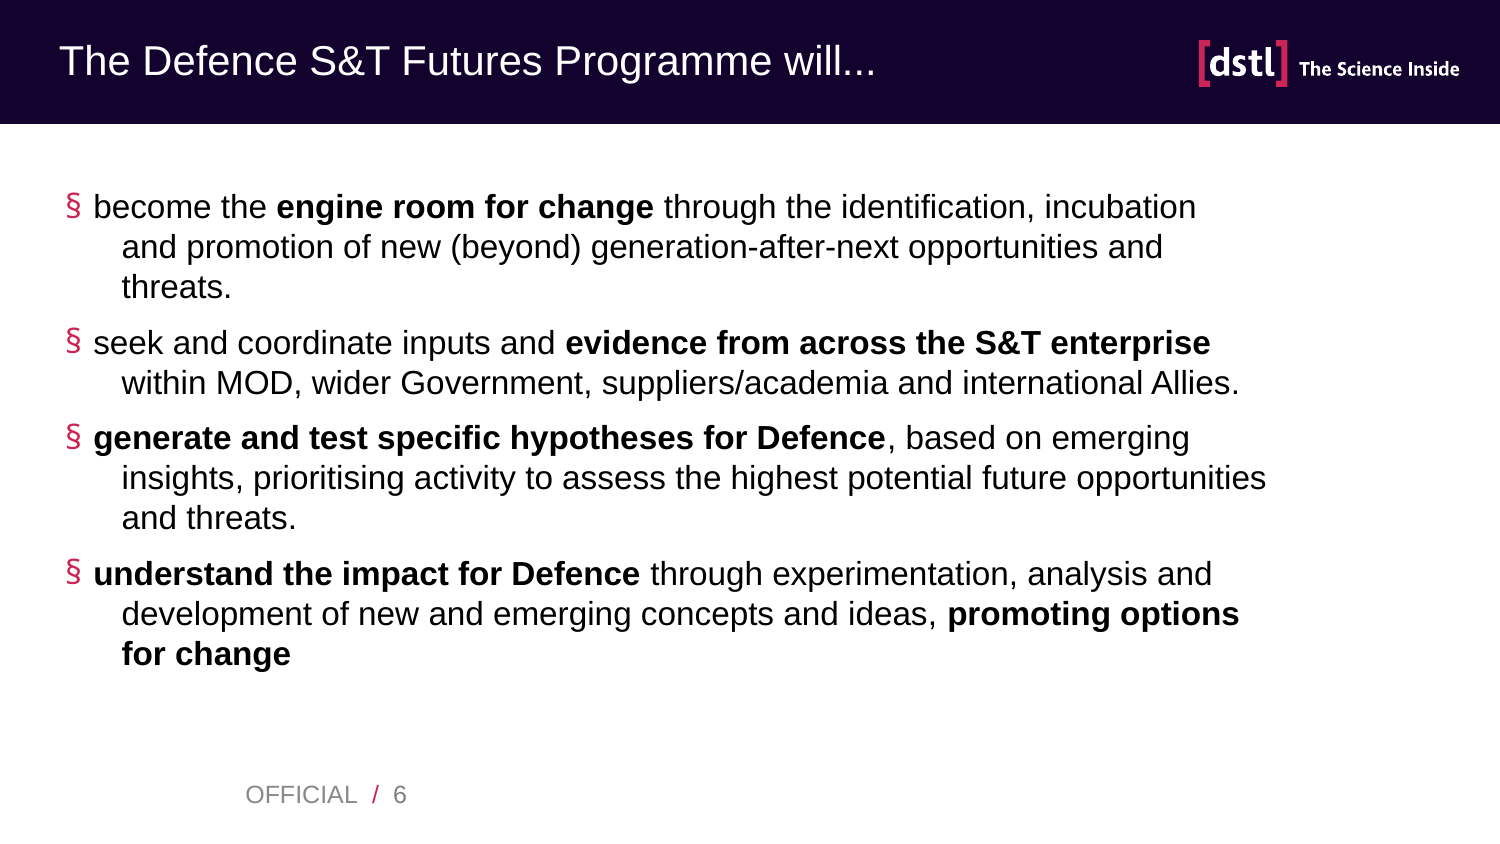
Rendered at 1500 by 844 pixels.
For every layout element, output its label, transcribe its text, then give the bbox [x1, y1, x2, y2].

text_box become the engine room for change through the identification, incubation and promotion of new (beyond) generation-after-next opportunities and threats. seek and coordinate inputs and evidence from across the S&T enterprise within MOD, wider Government, suppliers/academia and international Allies. generate and test specific hypotheses for Defence, based on emerging insights, prioritising activity to assess the highest potential future opportunities and threats. understand the impact for Defence through experimentation, analysis and development of new and emerging concepts and ideas, promoting options for change [65, 186, 1282, 672]
text_box OFFICIAL / 6 [230, 771, 1457, 816]
text_box The Defence S&T Futures Programme will... [0, 0, 1140, 124]
